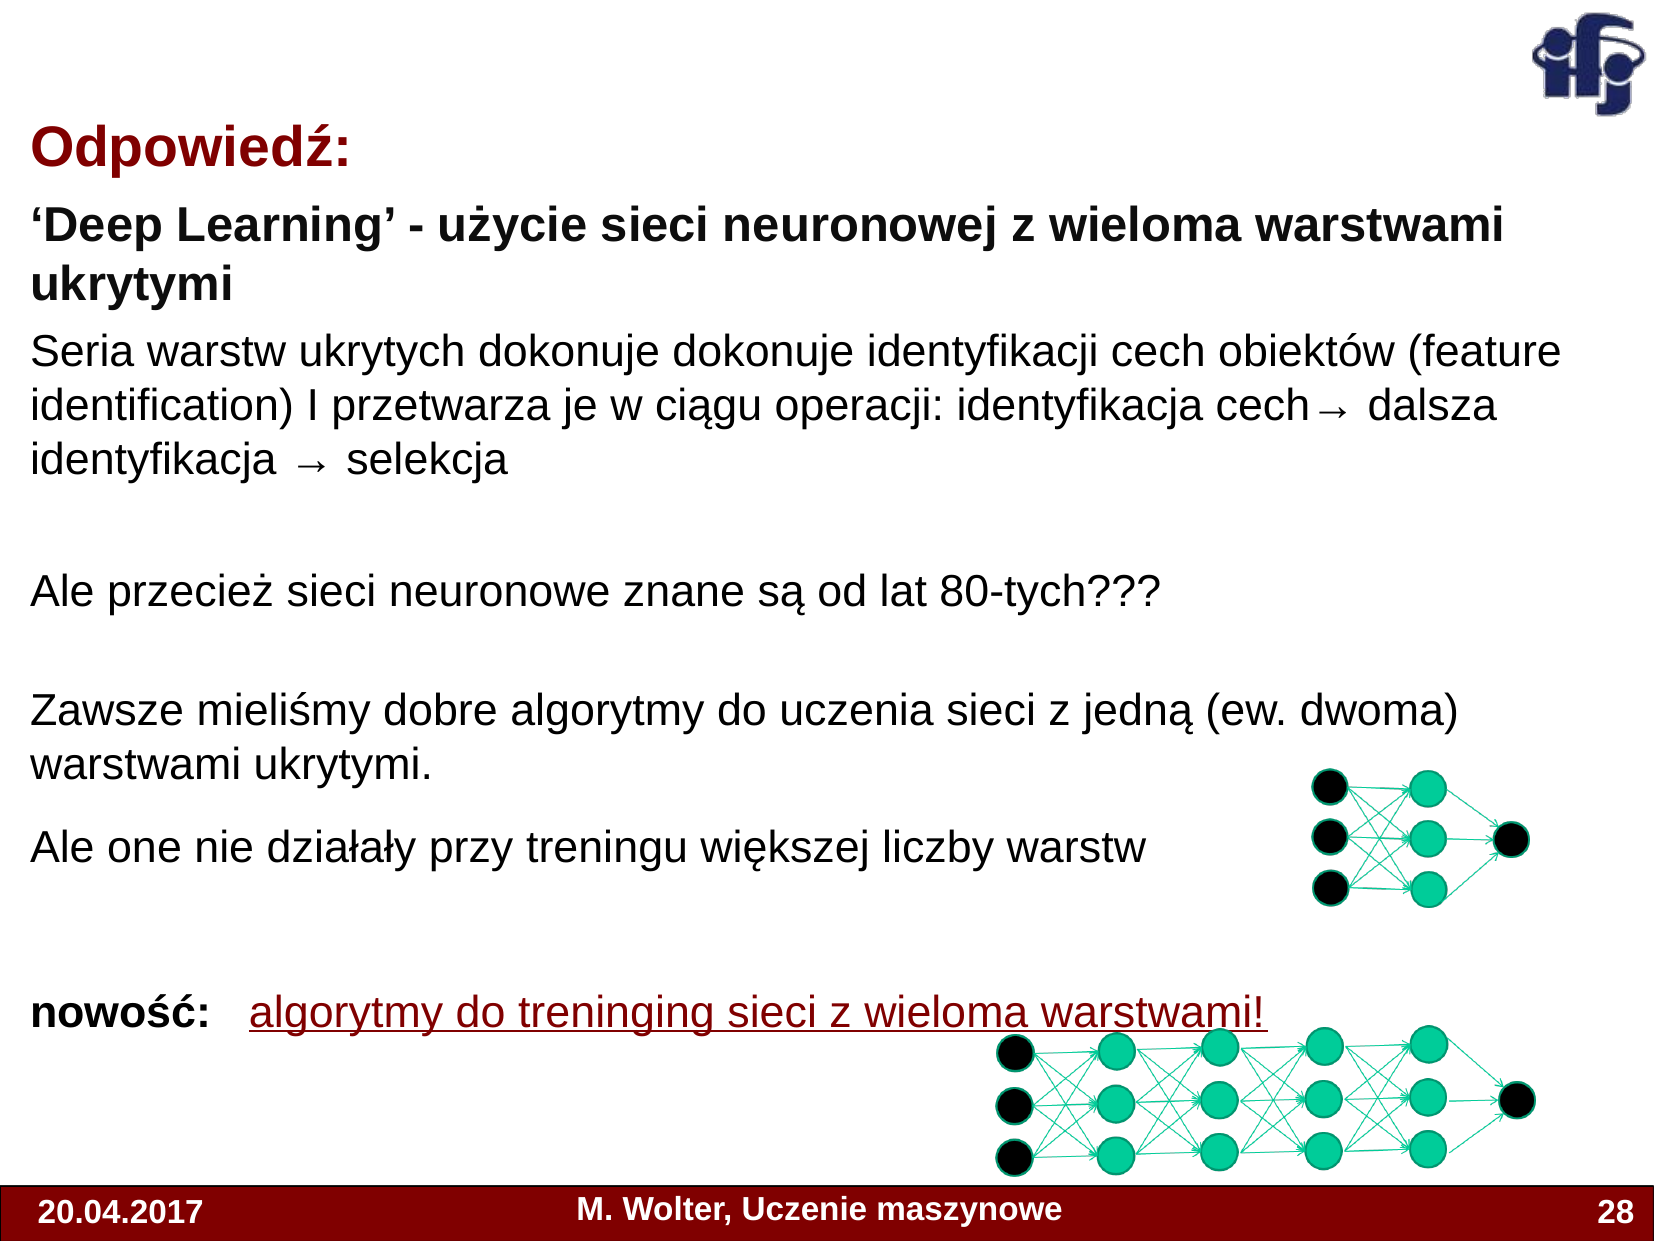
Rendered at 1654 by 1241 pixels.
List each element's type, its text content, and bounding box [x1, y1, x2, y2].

picture [1311, 768, 1530, 908]
list Odpowiedź: ‘Deep Learning’ - użycie sieci neuronowej z wieloma warstwami ukrytymi Seria warstw ukrytych dokonuje dokonuje identyfikacji cech obiektów (feature identification) I przetwarza je w ciągu operacji: identyfikacja cech→ dalsza identyfikacja → selekcja Ale przecież sieci neuronowe znane są od lat 80-tych??? Zawsze mieliśmy dobre algorytmy do uczenia sieci z jedną (ew. dwoma) warstwami ukrytymi. Ale one nie działały przy treningu większej liczby warstw nowość: algorytmy do treninging sieci z wieloma warstwami! [15, 19, 1586, 1051]
picture [995, 1025, 1536, 1177]
picture [1525, 0, 1654, 129]
